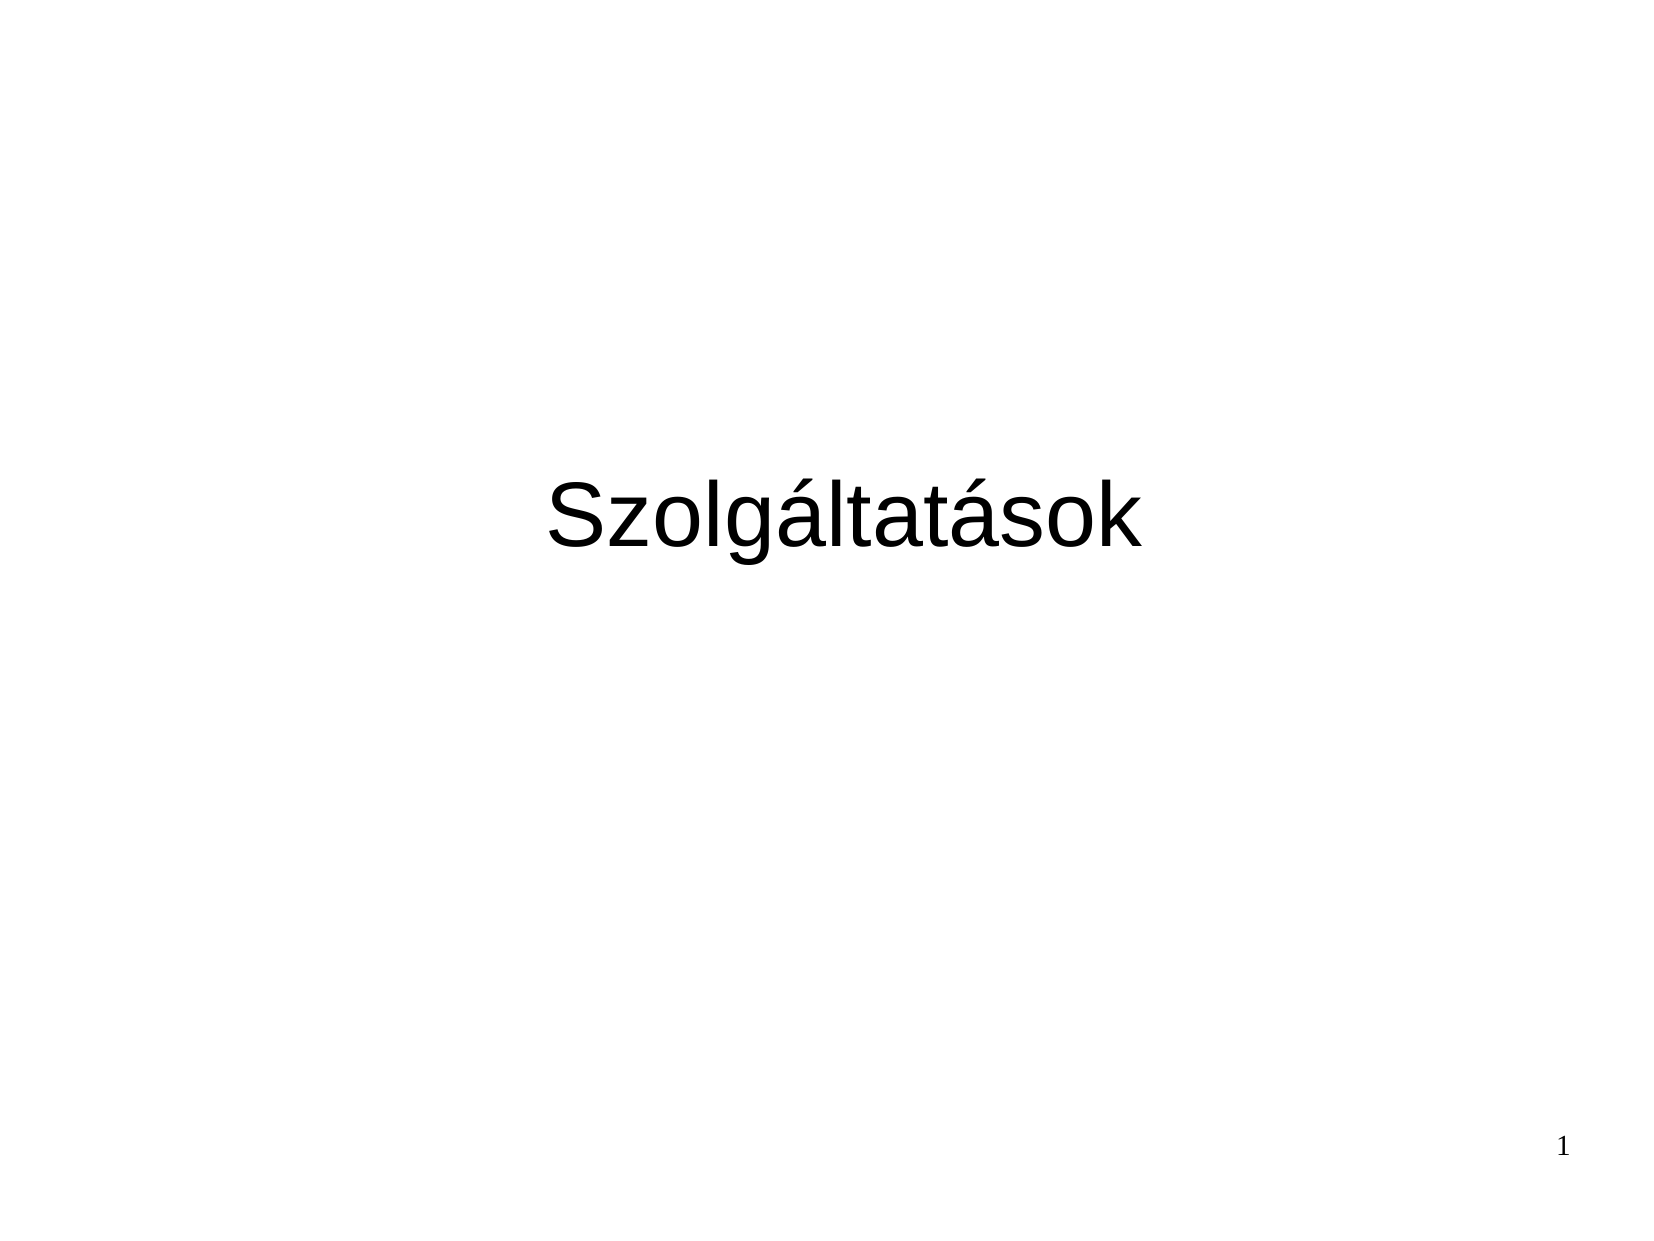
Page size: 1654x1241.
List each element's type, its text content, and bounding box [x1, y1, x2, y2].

title Szolgáltatások [124, 413, 1530, 620]
